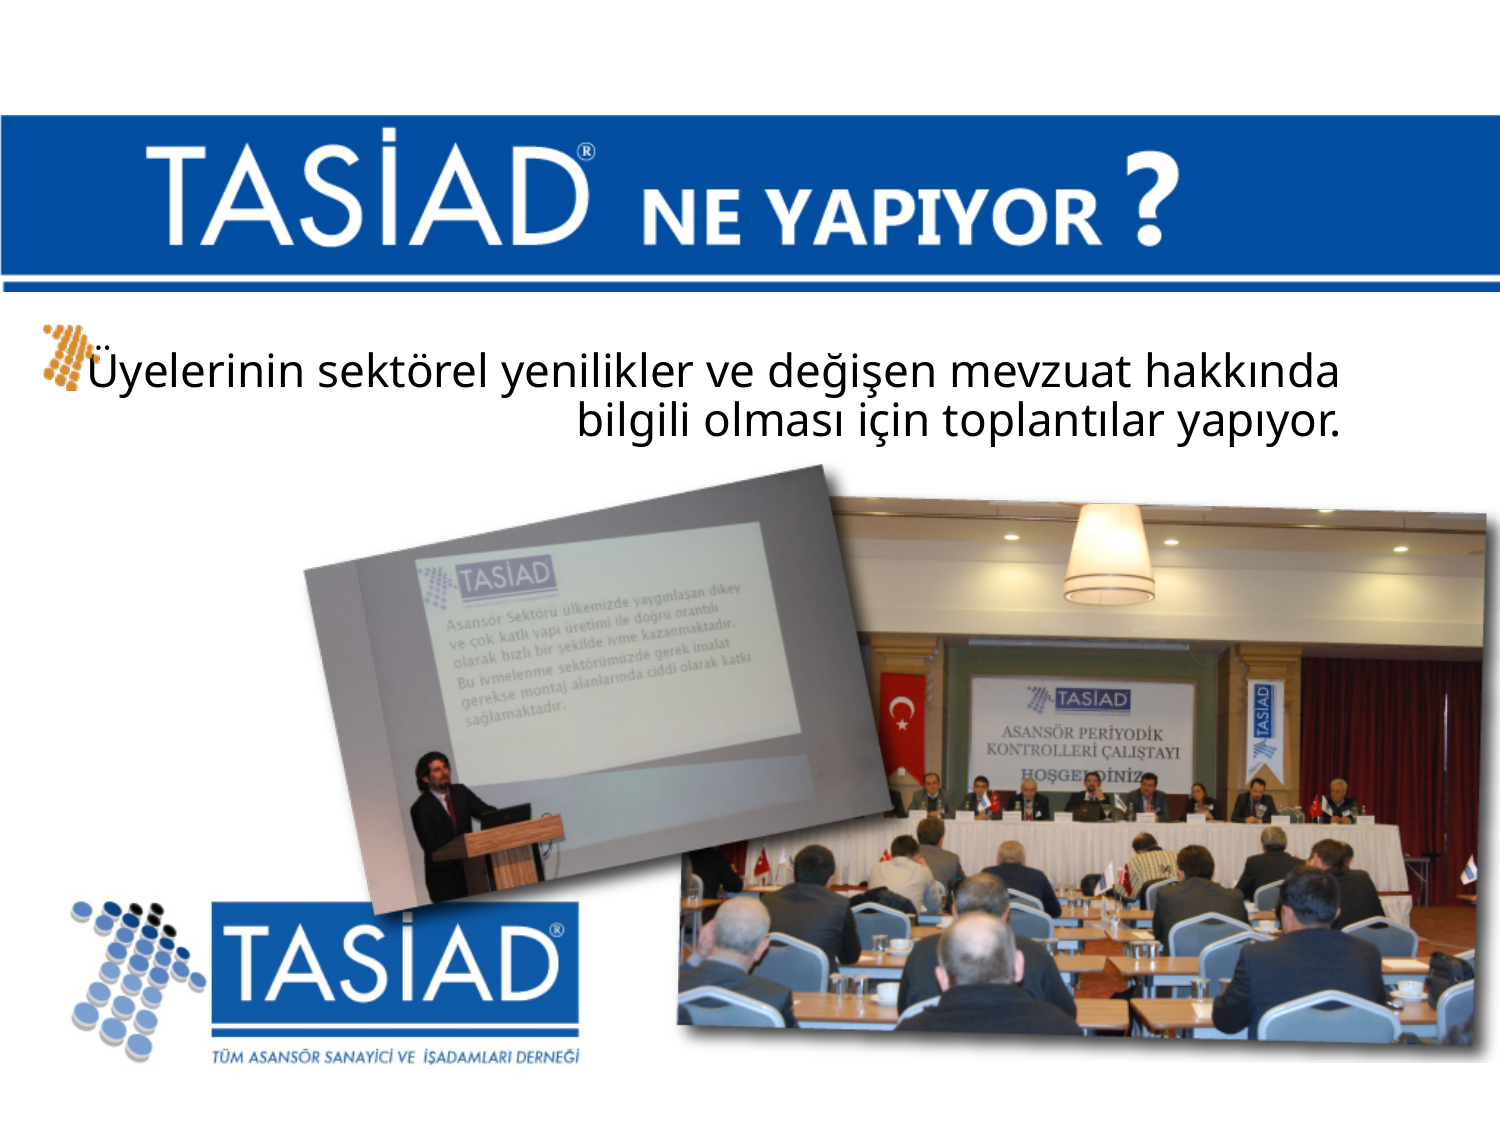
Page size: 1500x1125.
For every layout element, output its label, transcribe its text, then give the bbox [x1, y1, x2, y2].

picture [103, 447, 1500, 1063]
picture [43, 324, 100, 391]
text_box Üyelerinin sektörel yenilikler ve değişen mevzuat hakkında bilgili olması için toplantılar yapıyor. [71, 340, 1422, 1014]
